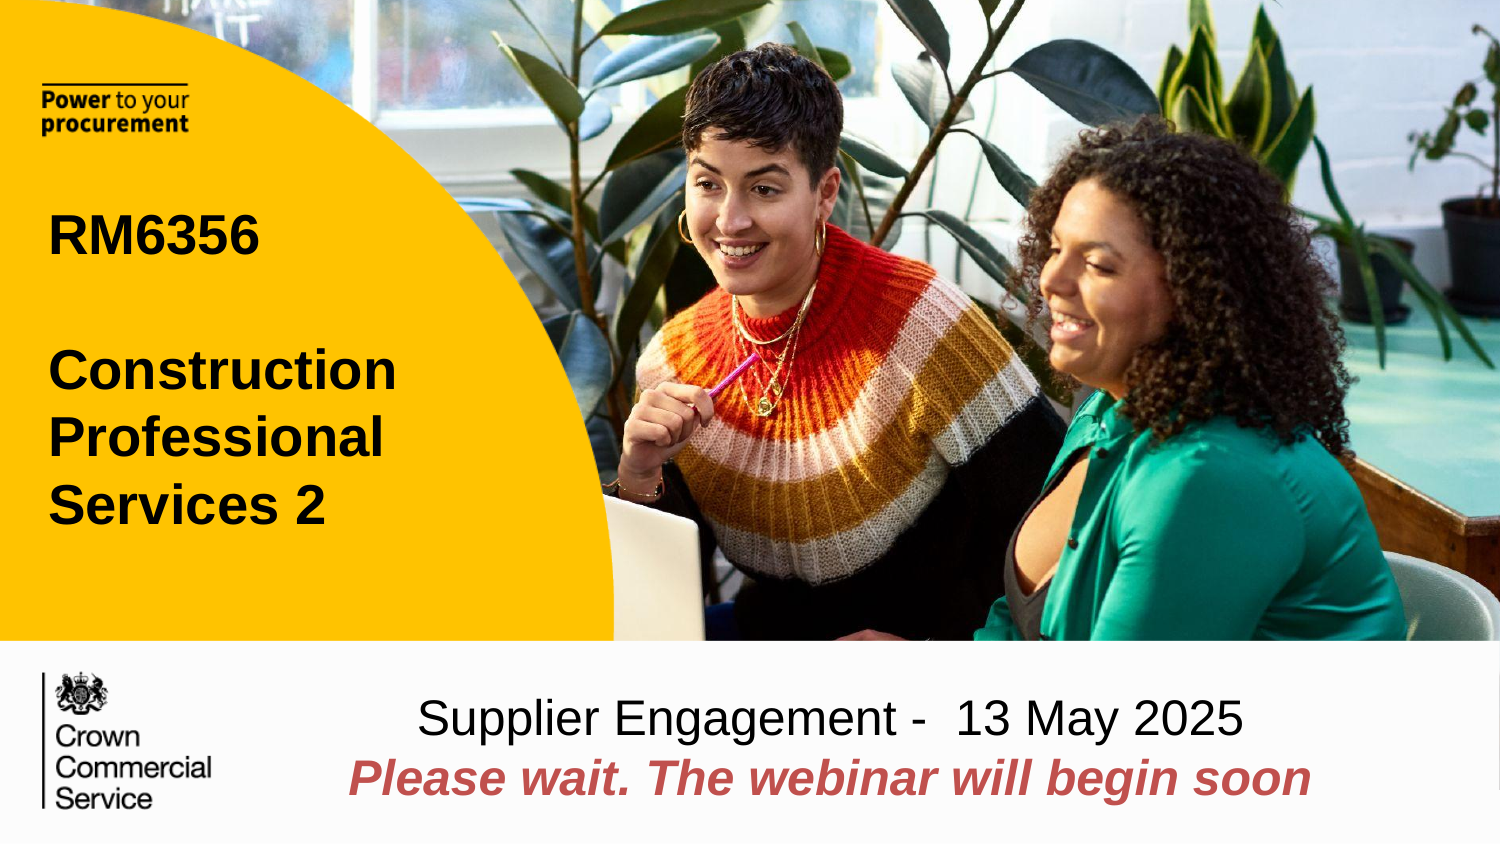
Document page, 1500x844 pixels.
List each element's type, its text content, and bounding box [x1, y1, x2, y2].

title Supplier Engagement - 13 May 2025 Please wait. The webinar will begin soon [286, 685, 1376, 790]
title RM6356 Construction Professional Services 2 [48, 198, 511, 432]
